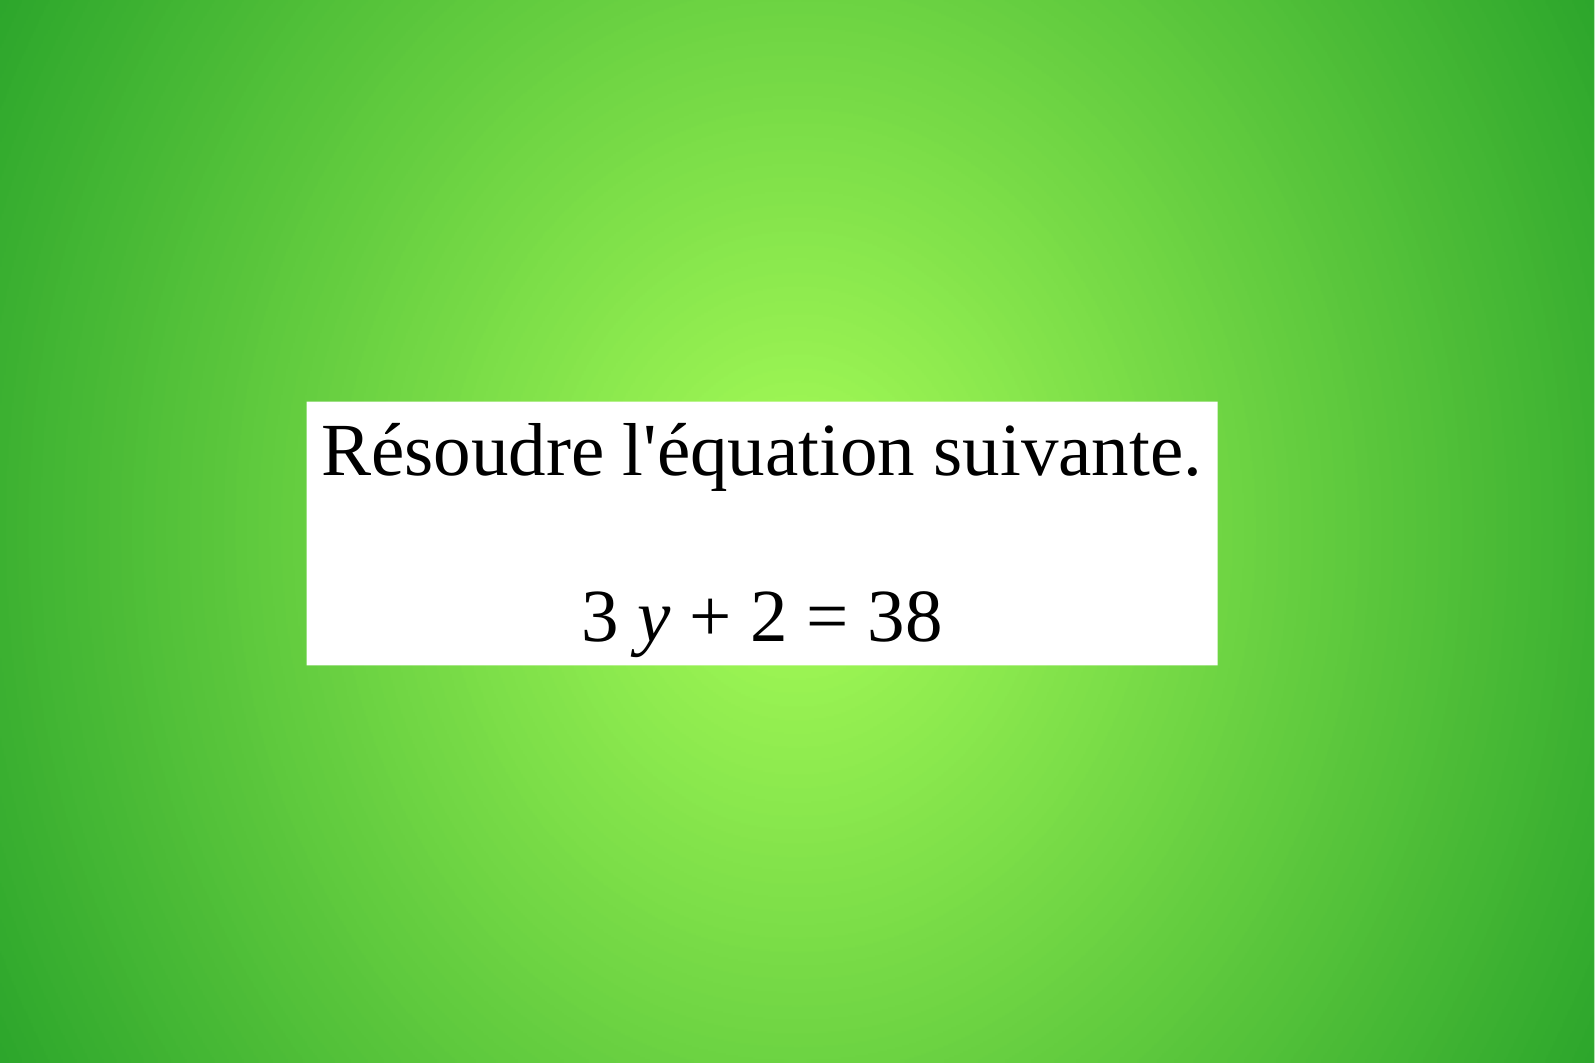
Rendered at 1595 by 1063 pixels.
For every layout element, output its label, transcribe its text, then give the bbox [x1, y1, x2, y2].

text_box Résoudre l'équation suivante. 3 y + 2 = 38 [306, 401, 1218, 666]
picture [0, 0, 1595, 1063]
